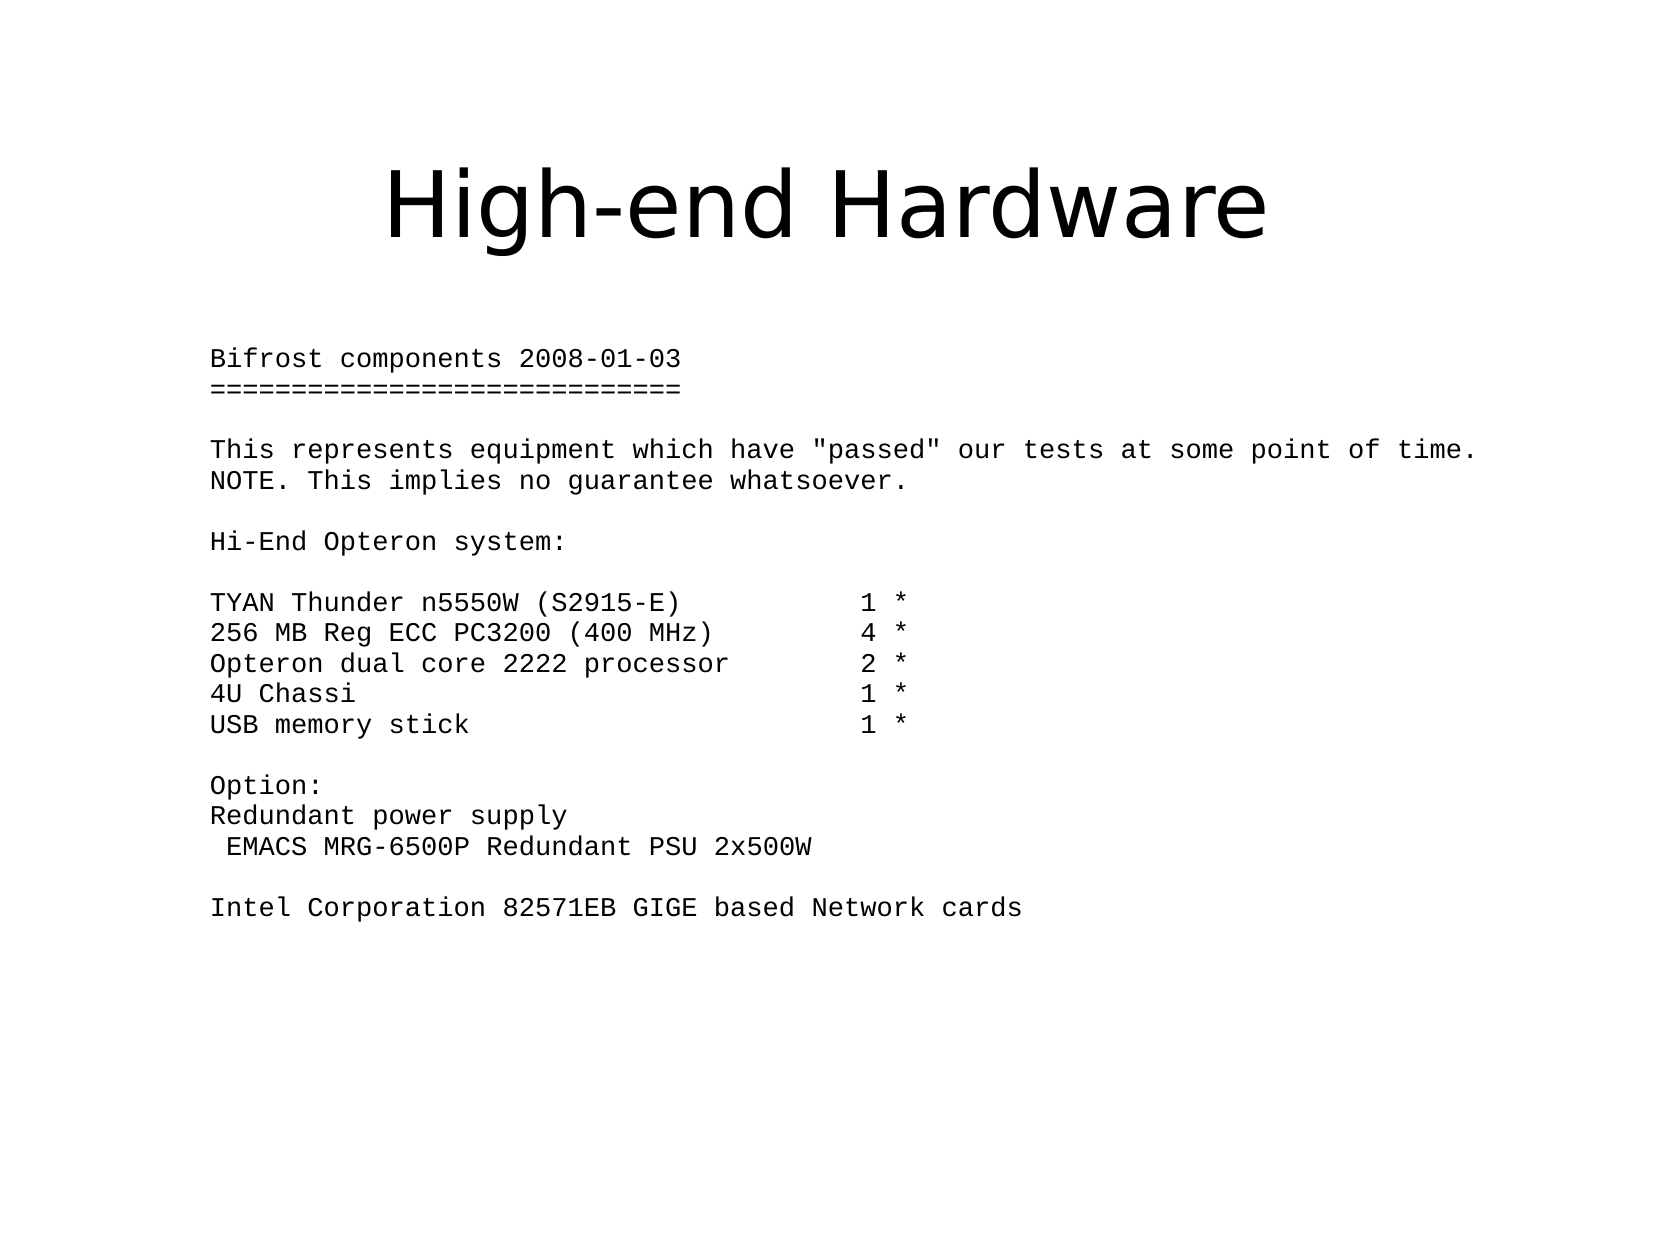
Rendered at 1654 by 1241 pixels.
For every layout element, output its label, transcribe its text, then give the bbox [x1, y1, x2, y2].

text_box Bifrost components 2008-01-03 ============================= This represents equipment which have "passed" our tests at some point of time. NOTE. This implies no guarantee whatsoever. Hi-End Opteron system: TYAN Thunder n5550W (S2915-E) 1 * 256 MB Reg ECC PC3200 (400 MHz) 4 * Opteron dual core 2222 processor 2 * 4U Chassi 1 * USB memory stick 1 * Option: Redundant power supply EMACS MRG-6500P Redundant PSU 2x500W Intel Corporation 82571EB GIGE based Network cards [195, 337, 1493, 1024]
title High-end Hardware [121, 102, 1534, 310]
